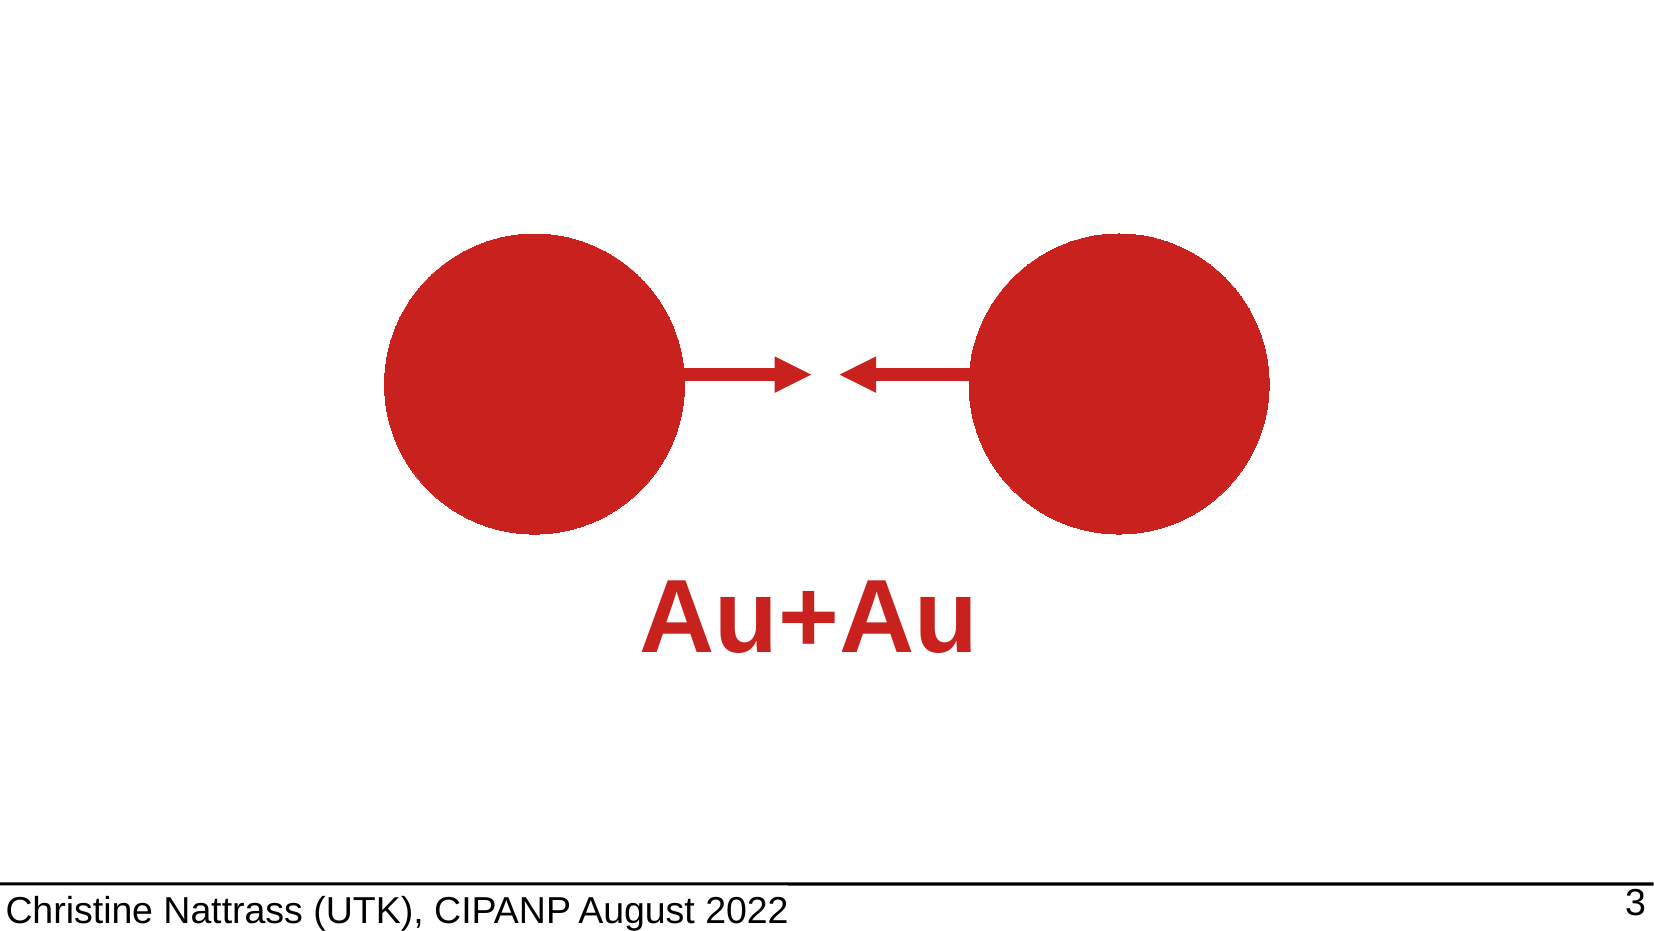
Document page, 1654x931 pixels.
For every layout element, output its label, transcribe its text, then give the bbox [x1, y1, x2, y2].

text_box [384, 234, 685, 535]
text_box [969, 233, 1270, 535]
text_box Au+Au [624, 551, 1022, 697]
